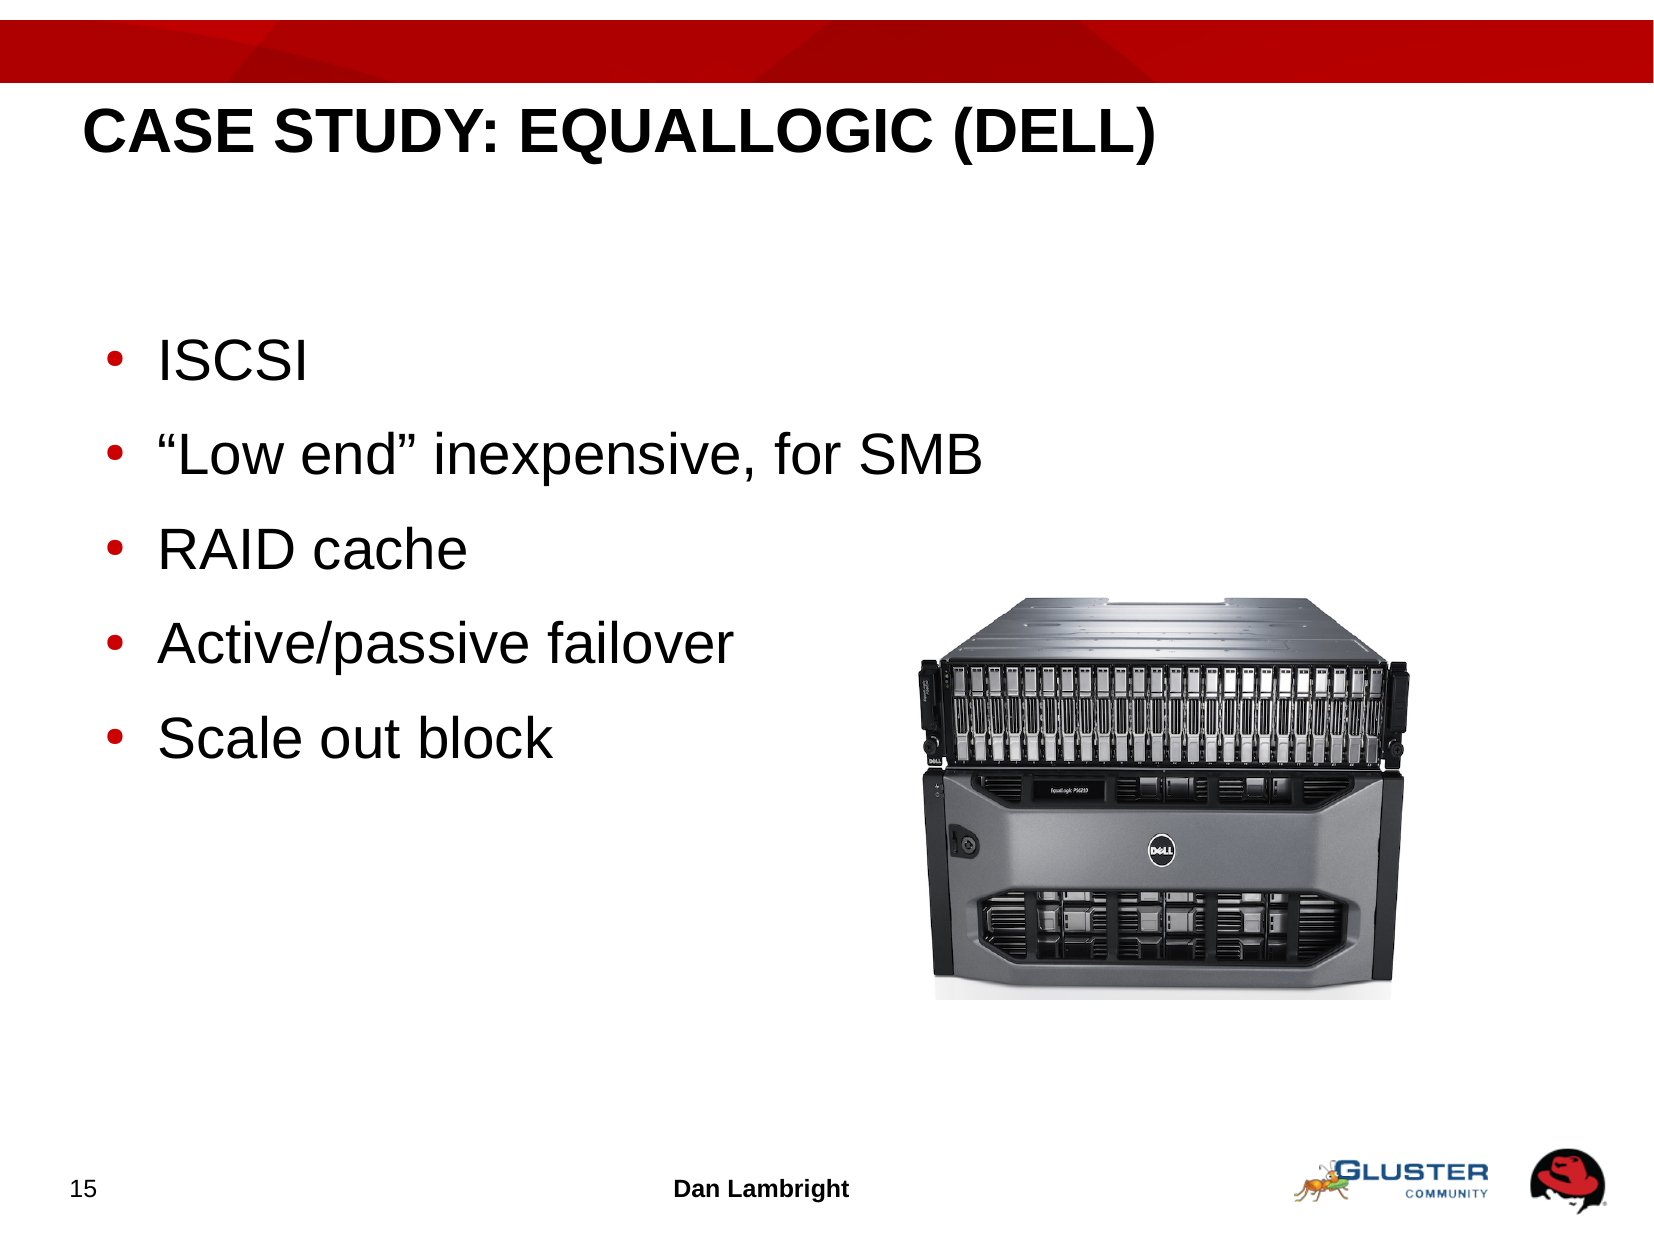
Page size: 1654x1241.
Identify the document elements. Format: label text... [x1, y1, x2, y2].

title CASE STUDY: EQUALLOGIC (DELL) [82, 37, 1571, 226]
picture [0, 20, 1654, 83]
picture [1529, 1146, 1613, 1224]
list ISCSI “Low end” inexpensive, for SMB RAID cache Active/passive failover Scale out block [86, 232, 1576, 1027]
picture [907, 572, 1415, 1000]
picture [1294, 1158, 1488, 1203]
